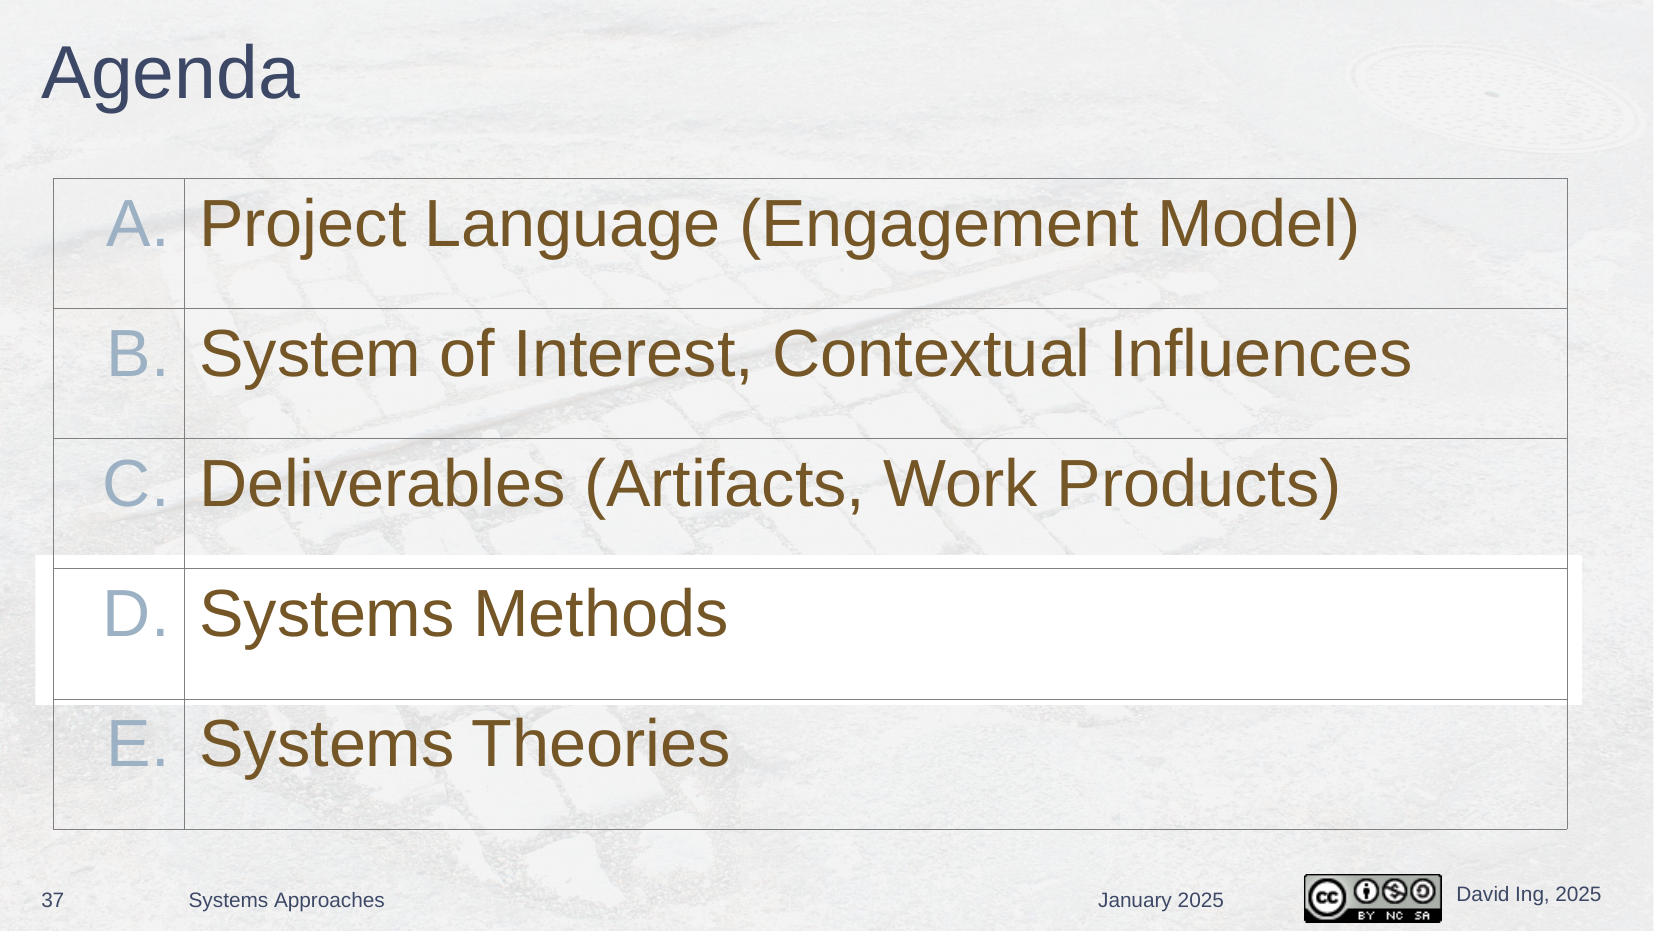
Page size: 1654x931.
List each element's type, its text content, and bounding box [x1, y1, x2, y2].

table_cell C. [54, 439, 184, 568]
table_header Project Language (Engagement Model) [185, 179, 1567, 308]
table_cell E. [54, 700, 184, 829]
text_box [1568, 555, 1582, 705]
table_cell Systems Theories [185, 700, 1567, 829]
title Agenda [41, 30, 1613, 191]
table_cell Systems Methods [185, 569, 1567, 699]
table_cell B. [54, 309, 184, 438]
table_header A. [54, 179, 184, 308]
picture [0, 0, 1654, 931]
table_cell System of Interest, Contextual Influences [185, 309, 1567, 438]
table_cell D. [54, 569, 184, 699]
text_box [35, 555, 53, 705]
table_cell Deliverables (Artifacts, Work Products) [185, 439, 1567, 568]
